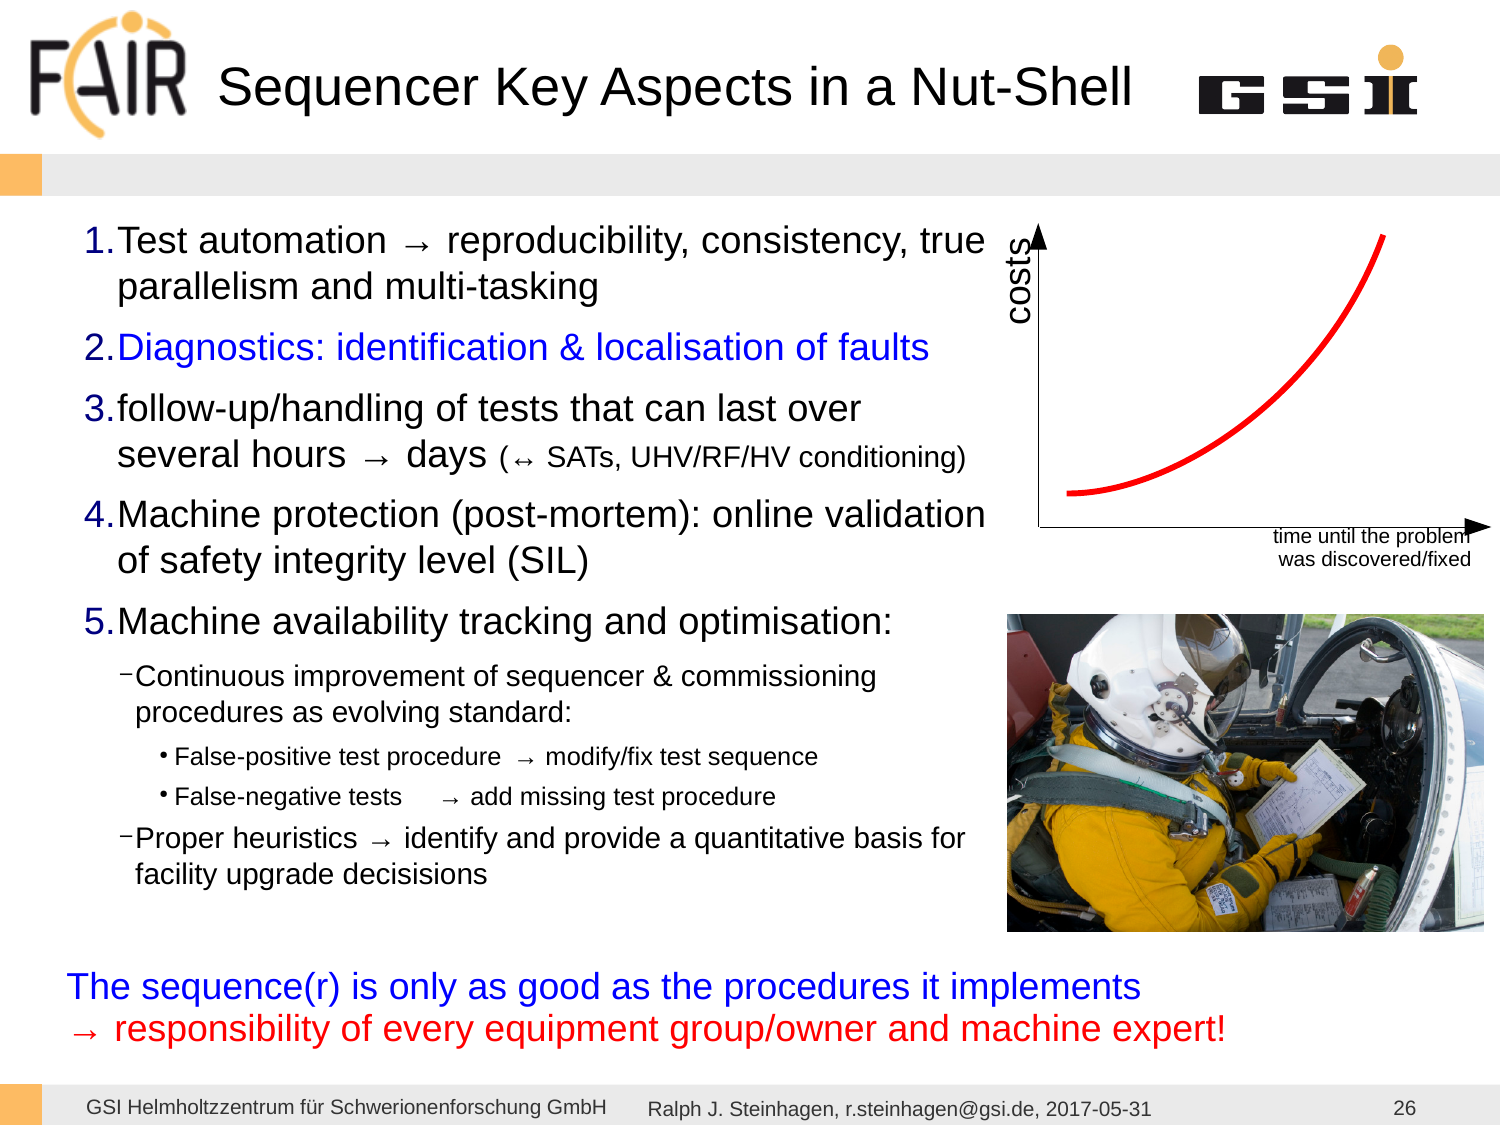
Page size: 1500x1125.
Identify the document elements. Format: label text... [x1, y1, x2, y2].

picture [30, 9, 187, 141]
picture [1197, 42, 1419, 117]
title Sequencer Key Aspects in a Nut-Shell [217, 20, 1180, 147]
text_box The sequence(r) is only as good as the procedures it implements → responsibility of every equipment group/owner and machine expert! [51, 958, 1484, 1057]
list Test automation → reproducibility, consistency, true parallelism and multi-tasking Diagnostics: identification & localisation of faults follow-up/handling of tests that can last over several hours → days (↔ SATs, UHV/RF/HV conditioning) Machine protection (post-mortem): online validation of safety integrity level (SIL) Machine availability tracking and optimisation: Continuous improvement of sequencer & commissioning procedures as evolving standard: False-positive test procedure → modify/fix test sequence False-negative tests → add missing test procedure Proper heuristics → identify and provide a quantitative basis for facility upgrade decisisions [75, 215, 993, 917]
picture [1007, 614, 1484, 932]
